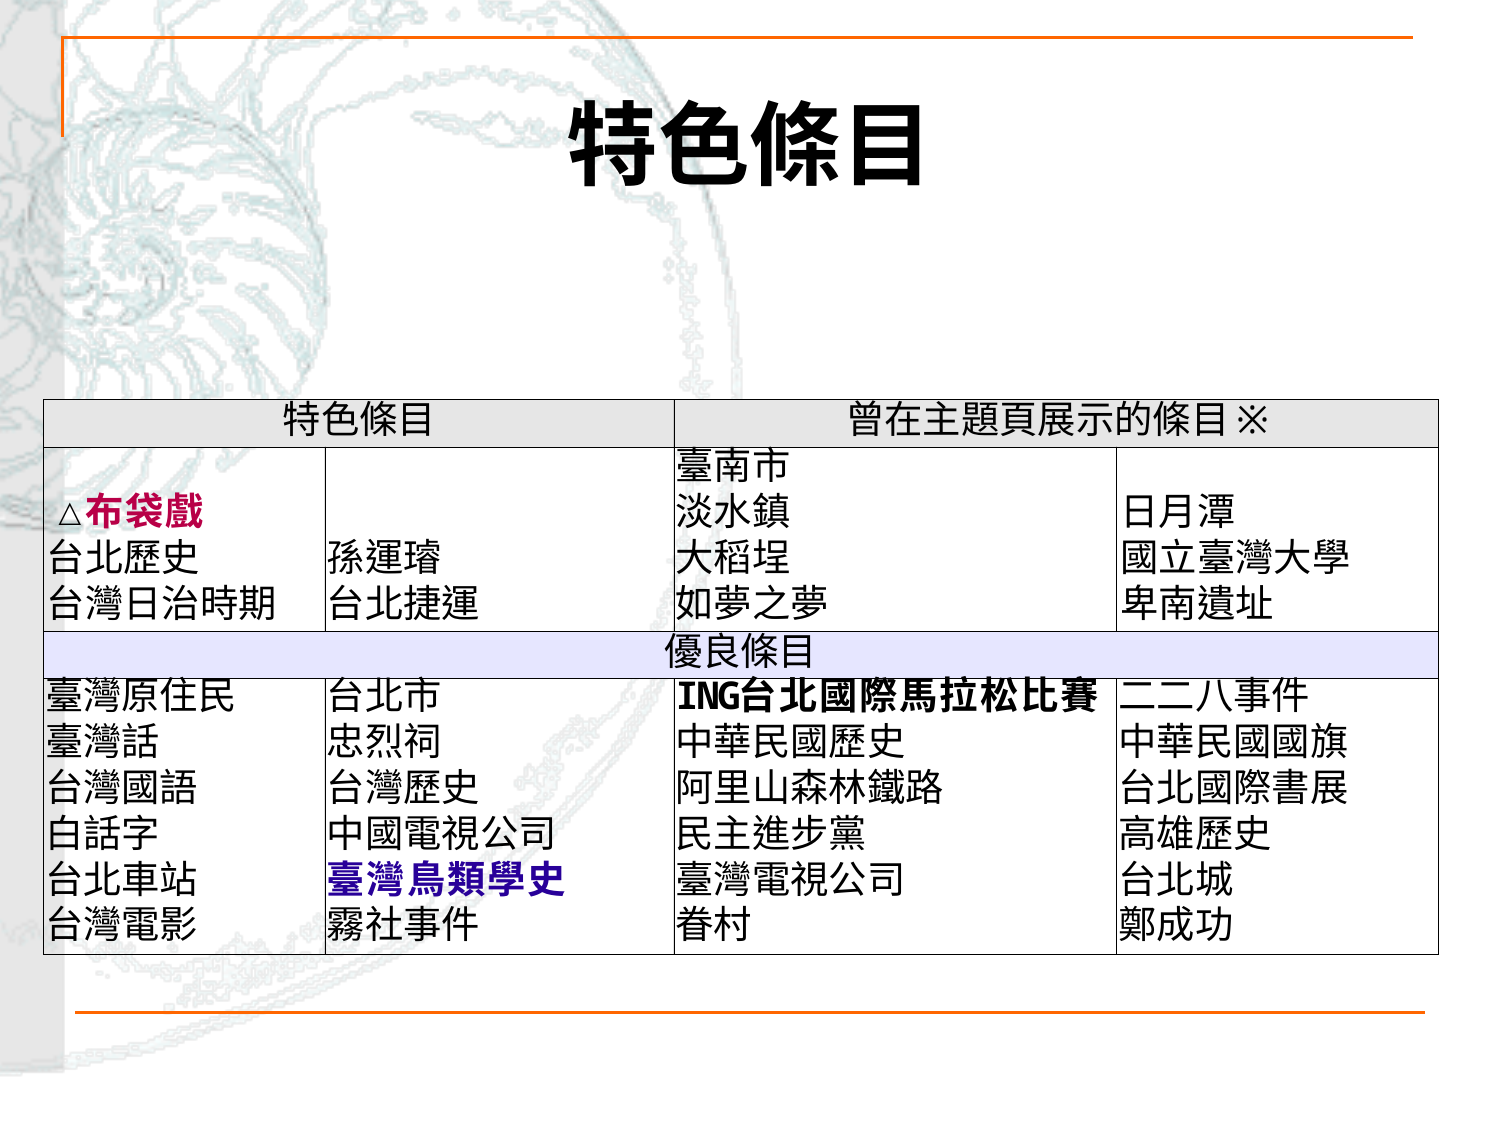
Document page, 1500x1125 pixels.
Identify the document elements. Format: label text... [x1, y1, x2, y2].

chart [41, 397, 1445, 959]
title 特色條目 [75, 45, 1426, 233]
picture [0, 0, 746, 1083]
